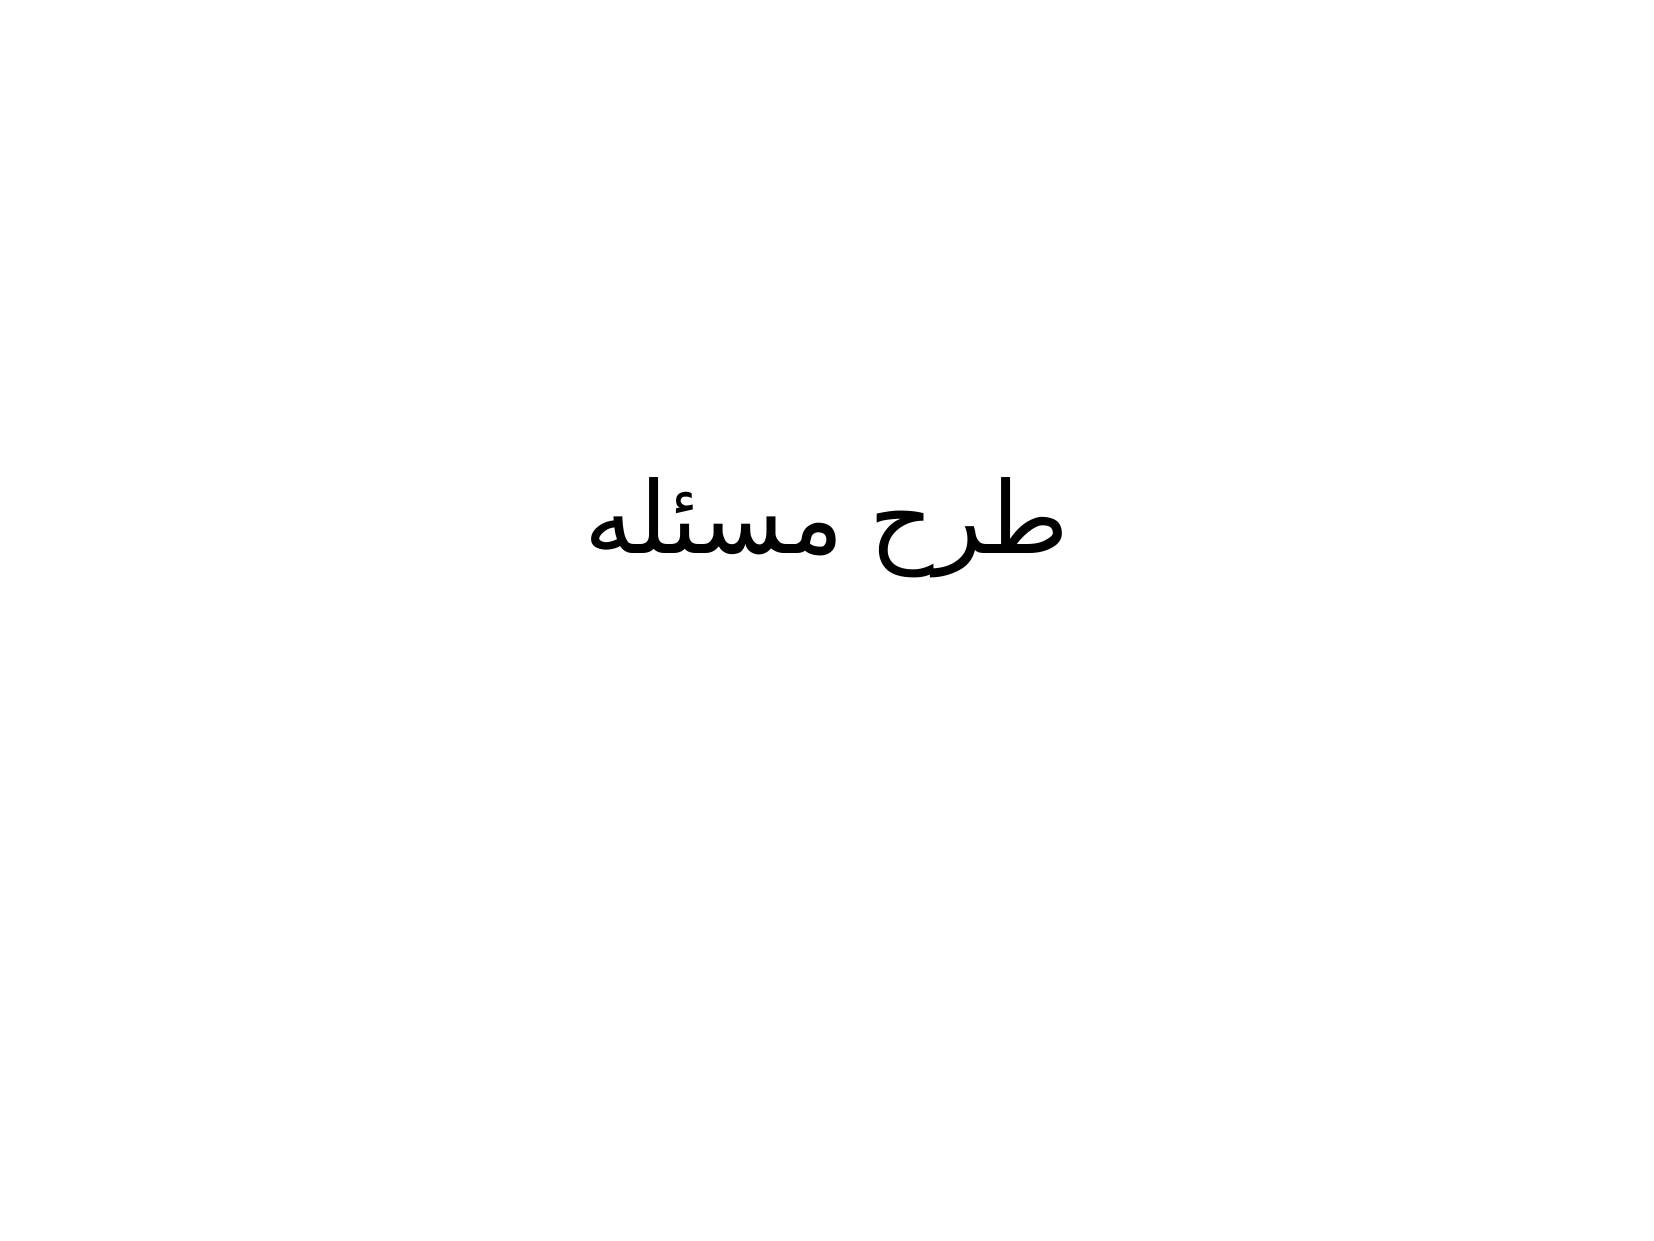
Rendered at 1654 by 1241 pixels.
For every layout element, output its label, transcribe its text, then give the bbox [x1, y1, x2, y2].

subtitle طرح مسئله [82, 49, 1571, 1010]
